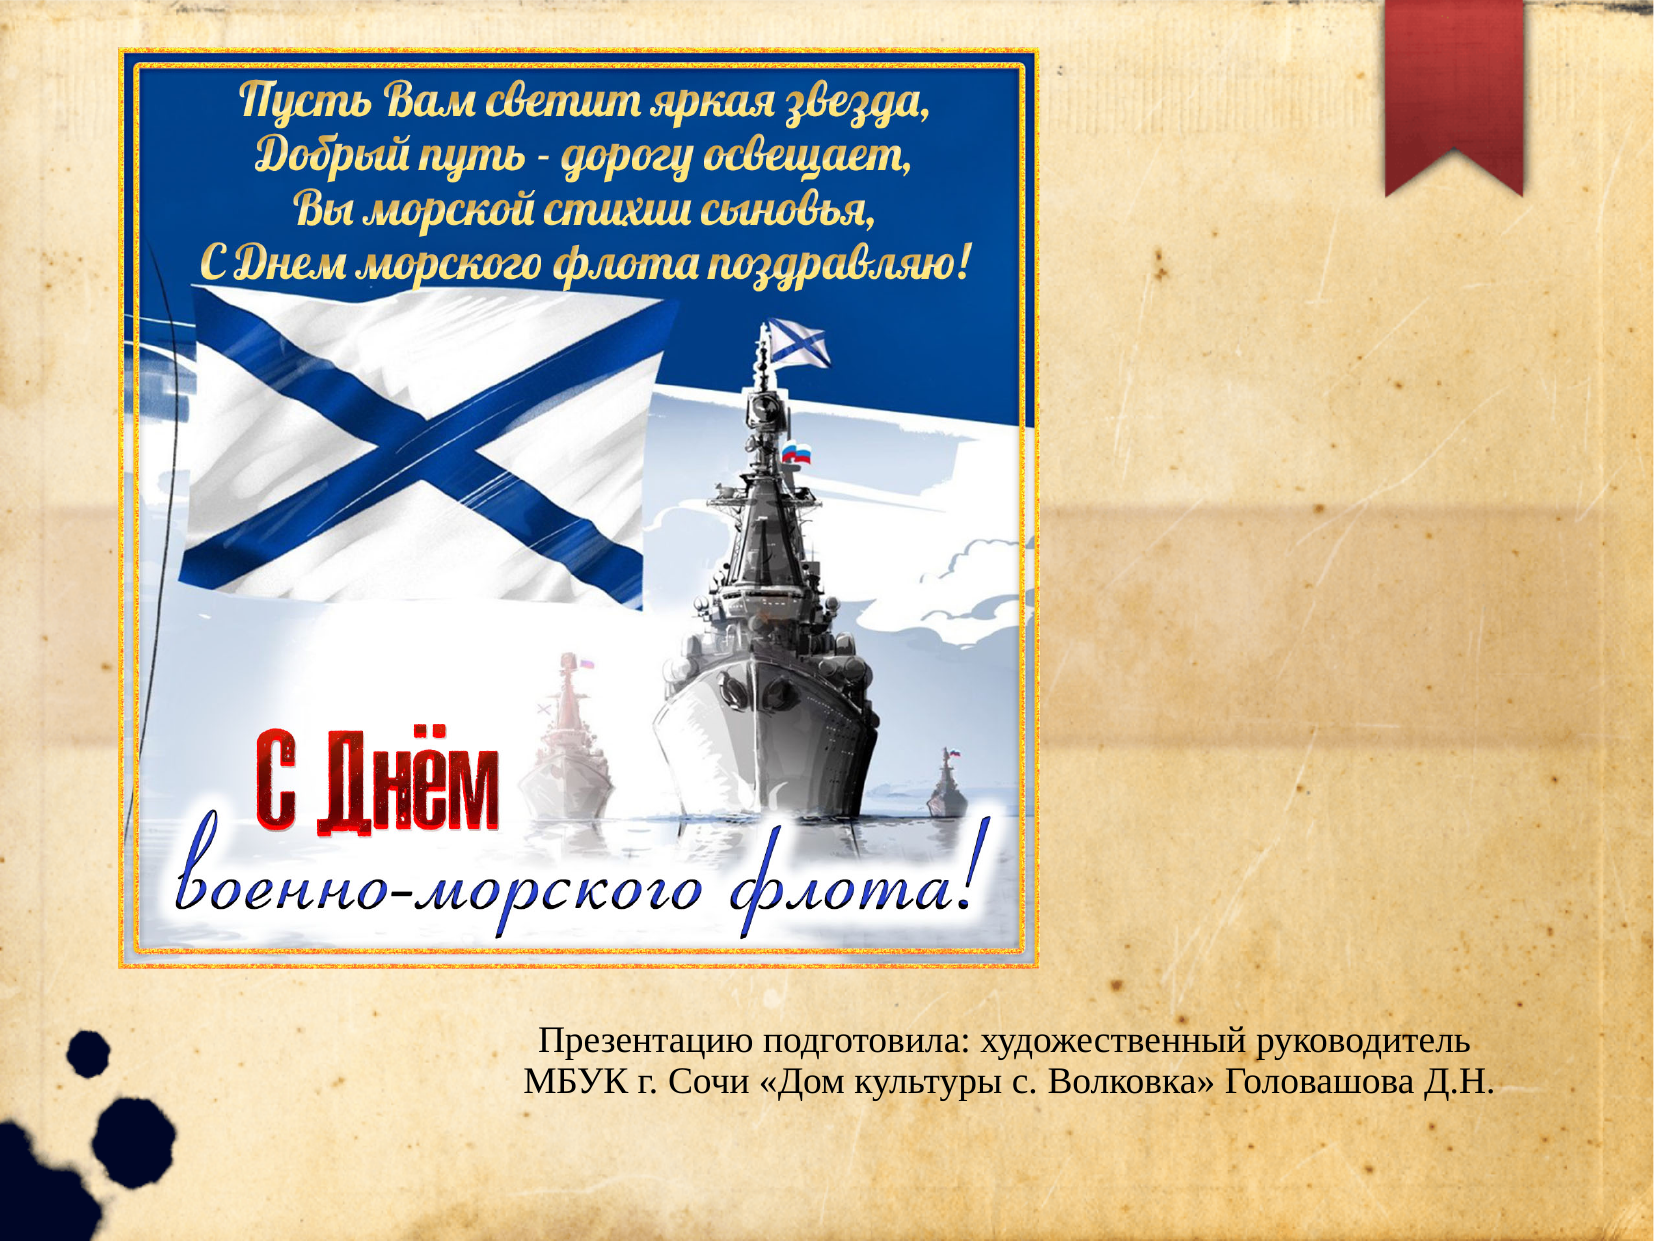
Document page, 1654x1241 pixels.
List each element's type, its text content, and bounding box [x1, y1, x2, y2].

title Презентацию подготовила: художественный руководитель МБУК г. Сочи «Дом культуры с. Волковка» Головашова Д.Н. [460, 956, 1559, 1164]
picture [0, 0, 1654, 1241]
